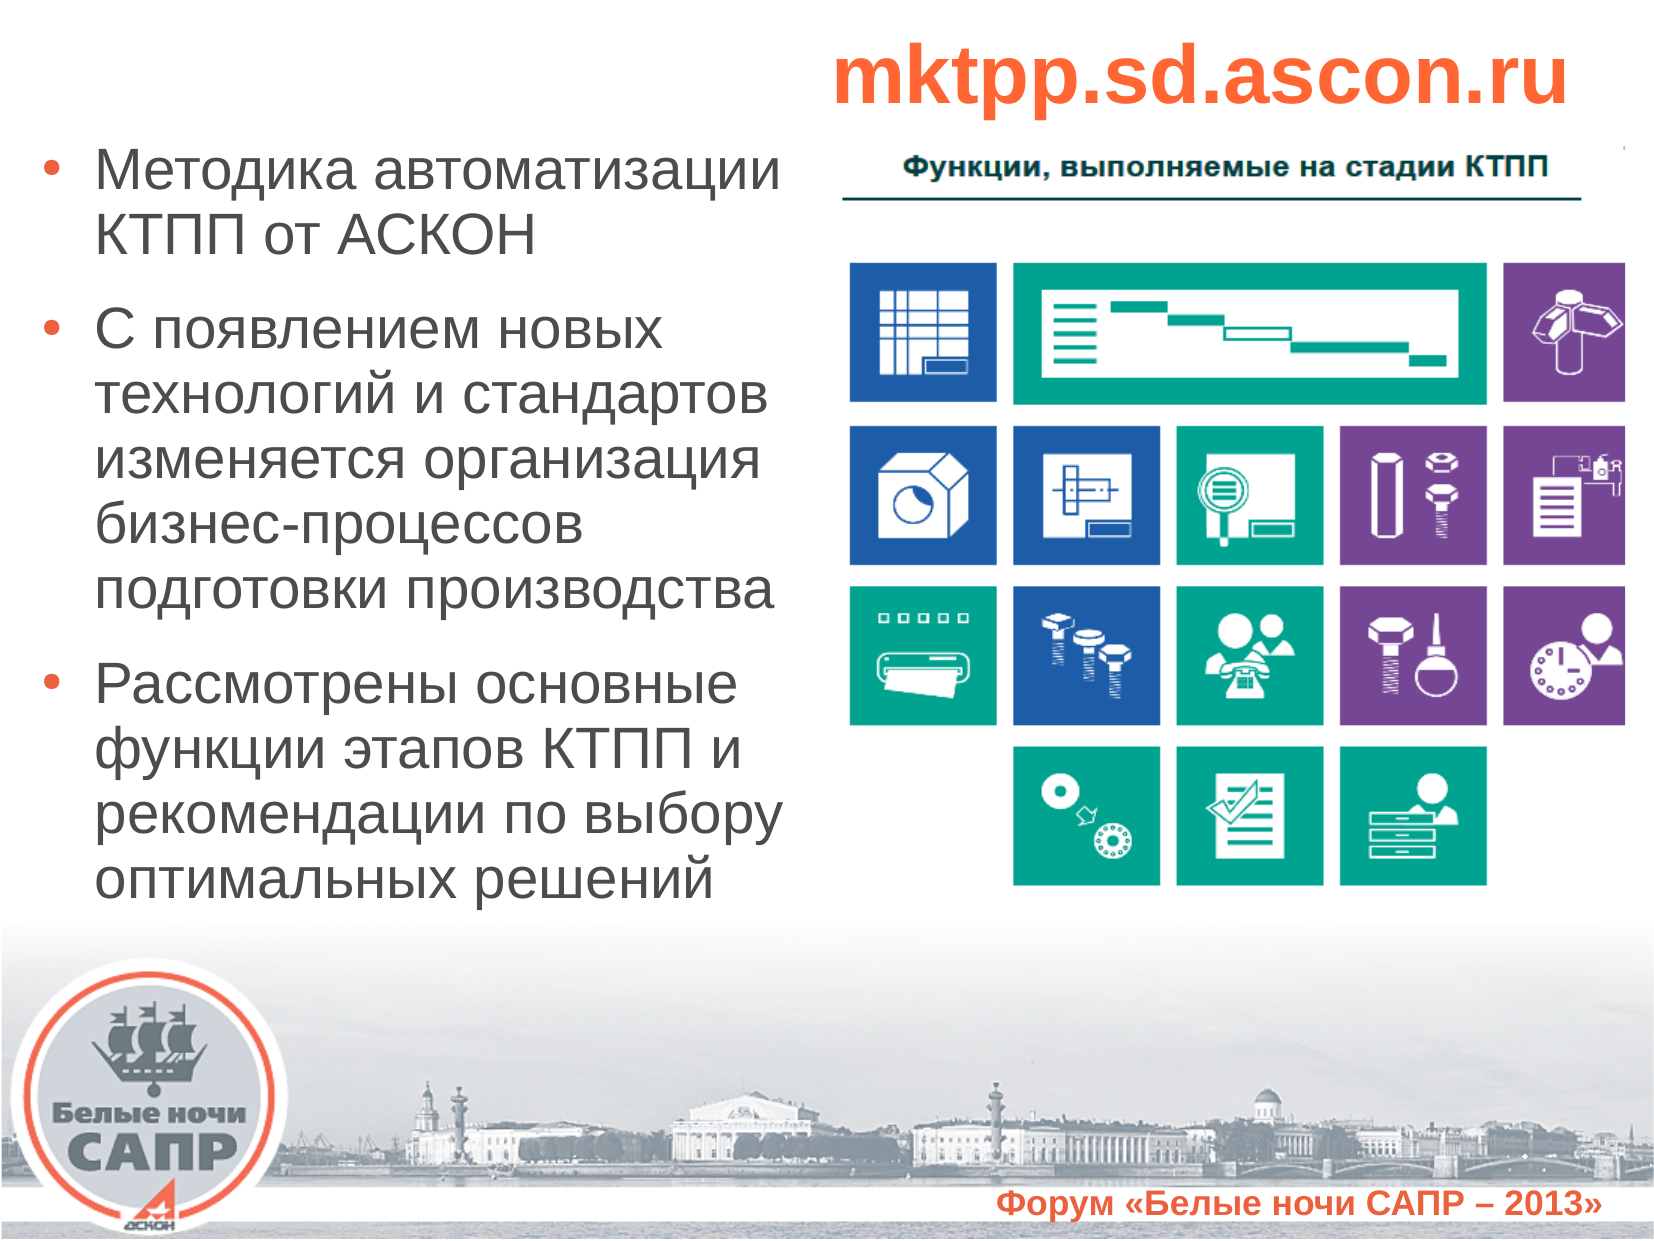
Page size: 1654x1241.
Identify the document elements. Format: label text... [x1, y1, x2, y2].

picture [1, 0, 1654, 1239]
title mktpp.sd.ascon.ru [82, 25, 1571, 124]
list Методика автоматизации КТПП от АСКОН С появлением новых технологий и стандартов изменяется организация бизнес-процессов подготовки производства Рассмотрены основные функции этапов КТПП и рекомендации по выбору оптимальных решений [23, 136, 857, 1182]
